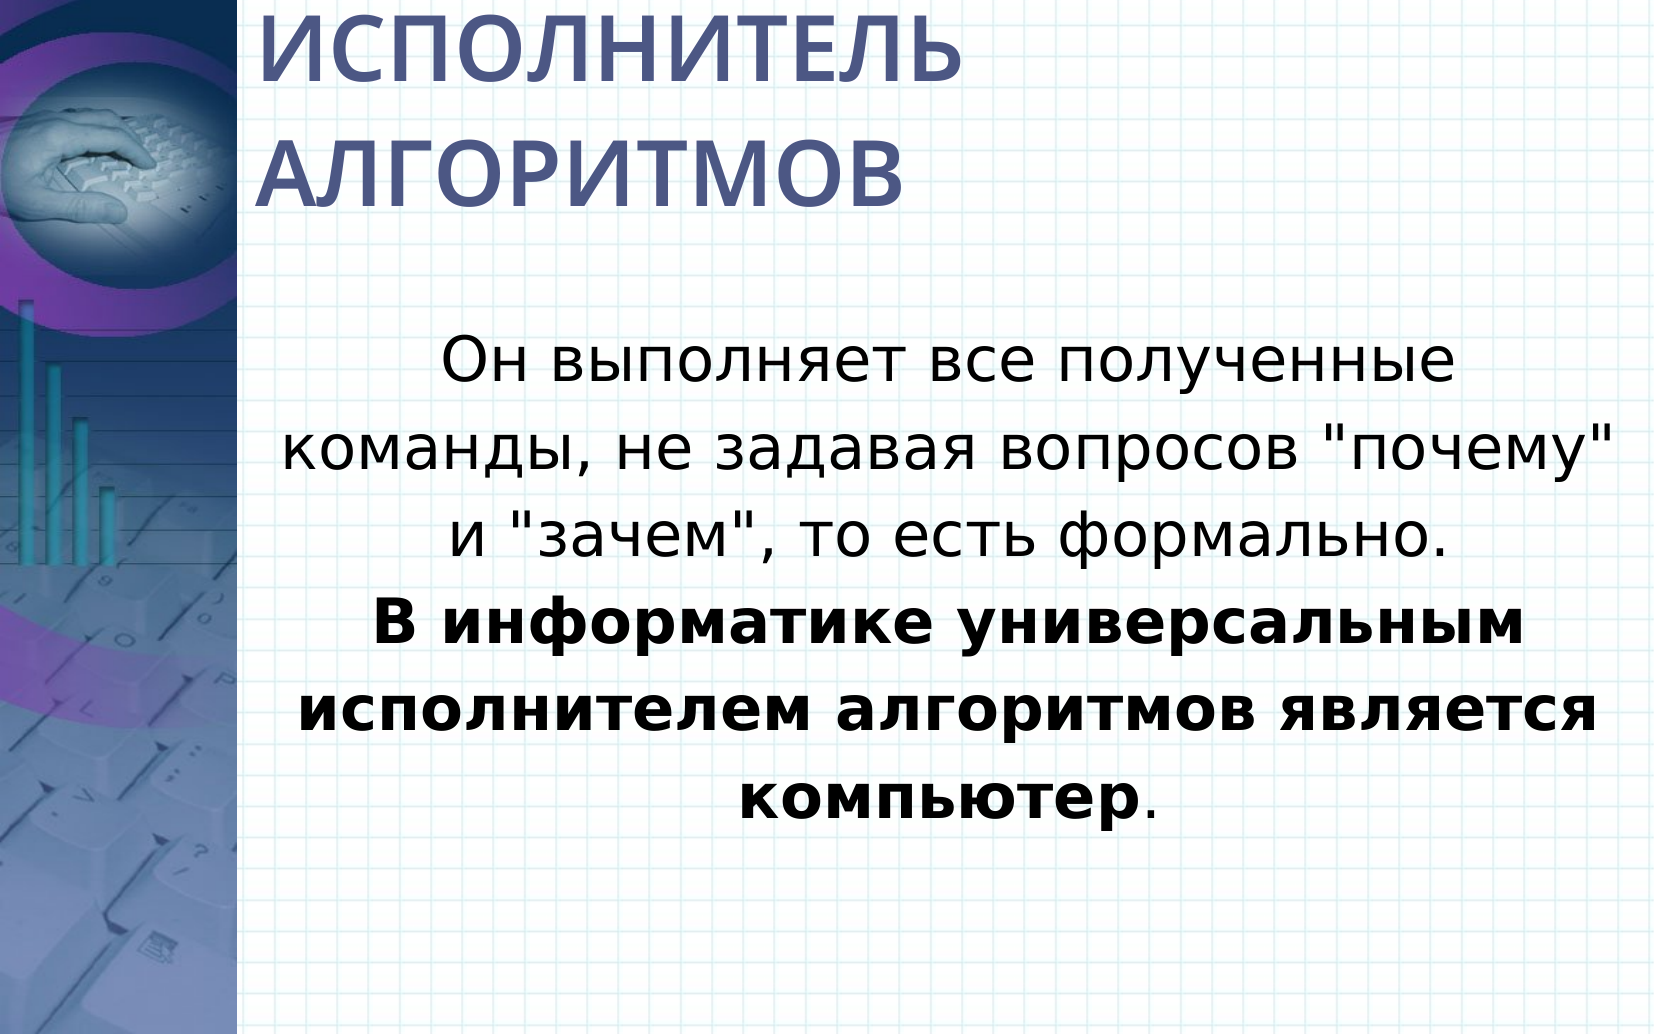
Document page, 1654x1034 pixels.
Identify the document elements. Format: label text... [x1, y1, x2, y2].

subtitle Он выполняет все полученные команды, не задавая вопросов "почему" и "зачем", то есть формально. В информатике универсальным исполнителем алгоритмов является компьютер. [239, 250, 1625, 979]
picture [0, 0, 1654, 1034]
title ИСПОЛНИТЕЛЬ АЛГОРИТМОВ [254, 21, 1640, 195]
